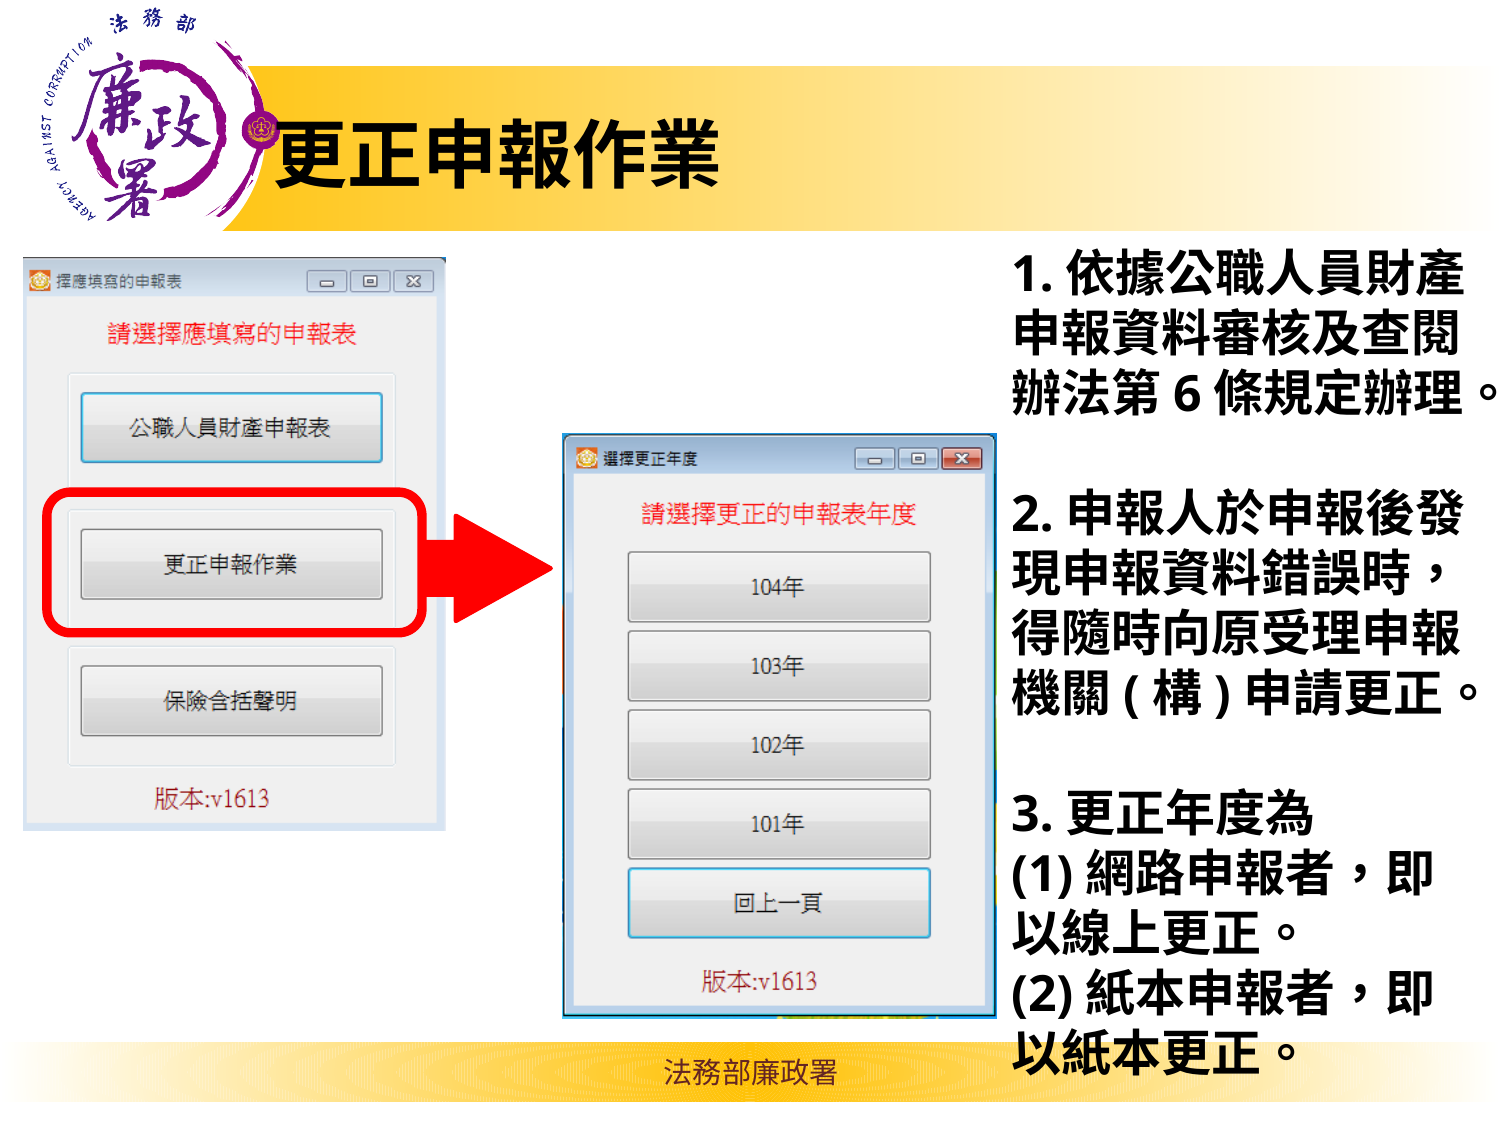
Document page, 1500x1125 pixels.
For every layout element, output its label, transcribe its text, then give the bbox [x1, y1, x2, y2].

text_box [421, 515, 551, 622]
title 更正申報作業 [257, 70, 1426, 235]
picture [23, 257, 446, 831]
picture [562, 433, 996, 1019]
picture [52, 497, 417, 628]
text_box 1.依據公職人員財產申報資料審核及查閱辦法第6條規定辦理。 2.申報人於申報後發現申報資料錯誤時，得隨時向原受理申報機關(構)申請更正。 3.更正年度為 (1)網路申報者，即以線上更正。 (2)紙本申報者，即以紙本更正。 [996, 234, 1500, 1098]
text_box 法務部廉政署 [513, 1046, 989, 1107]
